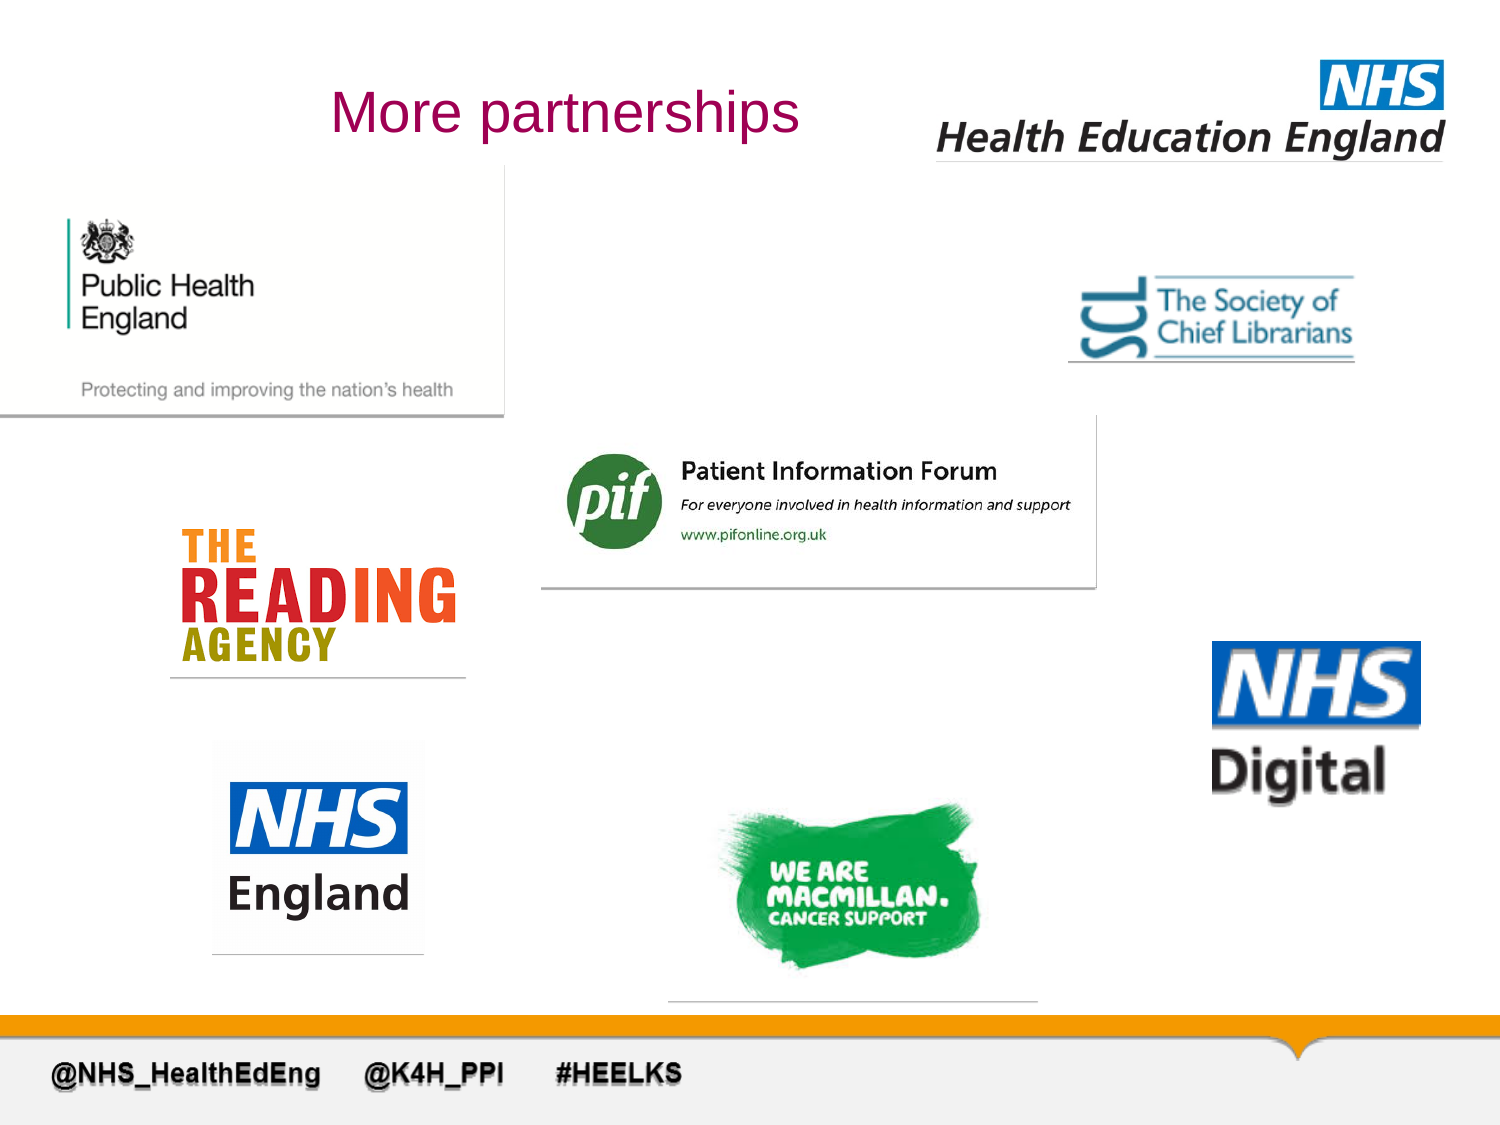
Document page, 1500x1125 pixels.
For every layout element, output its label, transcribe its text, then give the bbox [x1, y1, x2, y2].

picture [1068, 260, 1357, 361]
picture [668, 789, 1040, 1002]
picture [212, 740, 425, 954]
picture [541, 415, 1097, 588]
title More partnerships [0, 66, 1213, 285]
picture [0, 165, 506, 416]
picture [1212, 641, 1421, 819]
picture [34, 1048, 912, 1109]
picture [170, 514, 468, 677]
